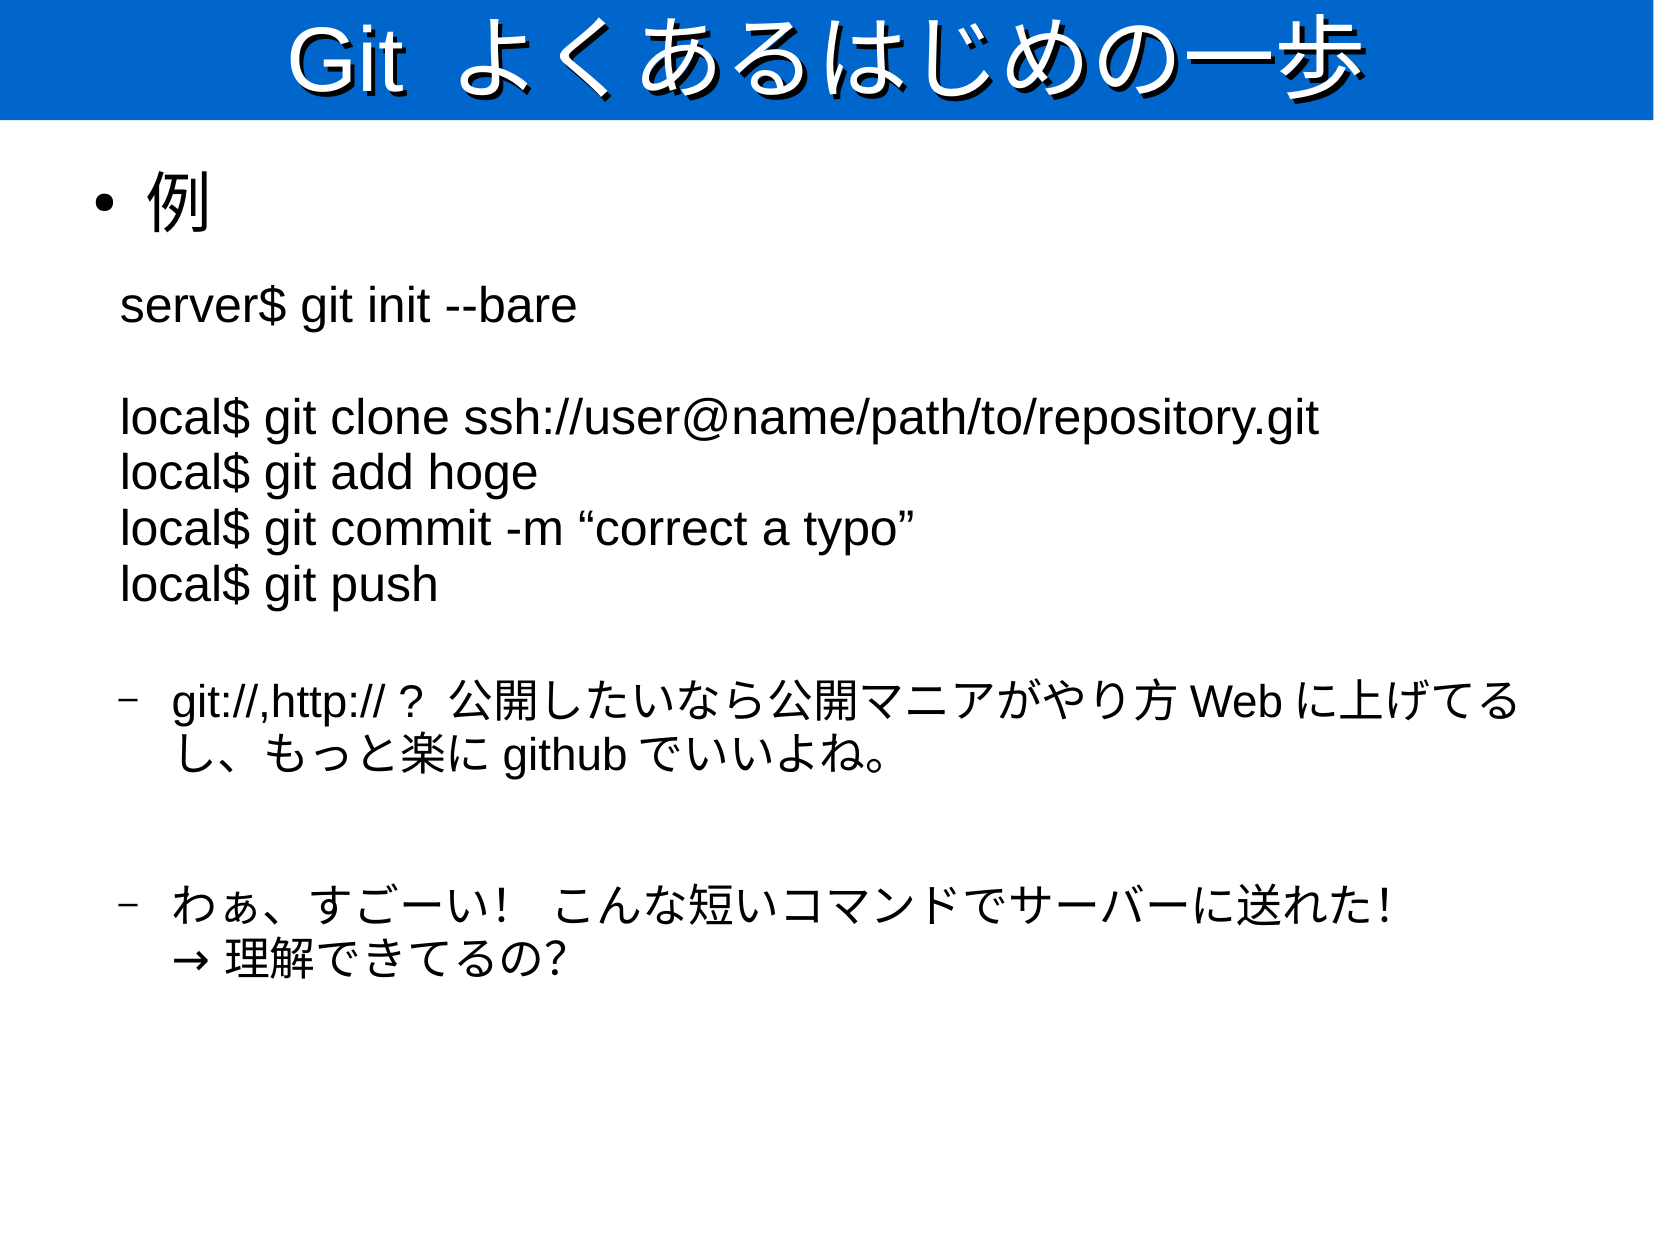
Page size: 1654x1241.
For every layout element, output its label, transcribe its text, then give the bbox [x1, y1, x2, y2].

list 例 [75, 165, 1576, 256]
text_box server$ git init --bare local$ git clone ssh://user@name/path/to/repository.git local$ git add hoge local$ git commit -m “correct a typo” local$ git push [105, 270, 1441, 620]
title Git よくあるはじめの一歩 [0, 0, 1654, 121]
list git://,http:// ? 公開したいなら公開マニアがやり方Webに上げてるし、もっと楽にgithubでいいよね。 わぁ、すごーい！ こんな短いコマンドでサーバーに送れた！ → 理解できてるの？ [30, 675, 1531, 1201]
